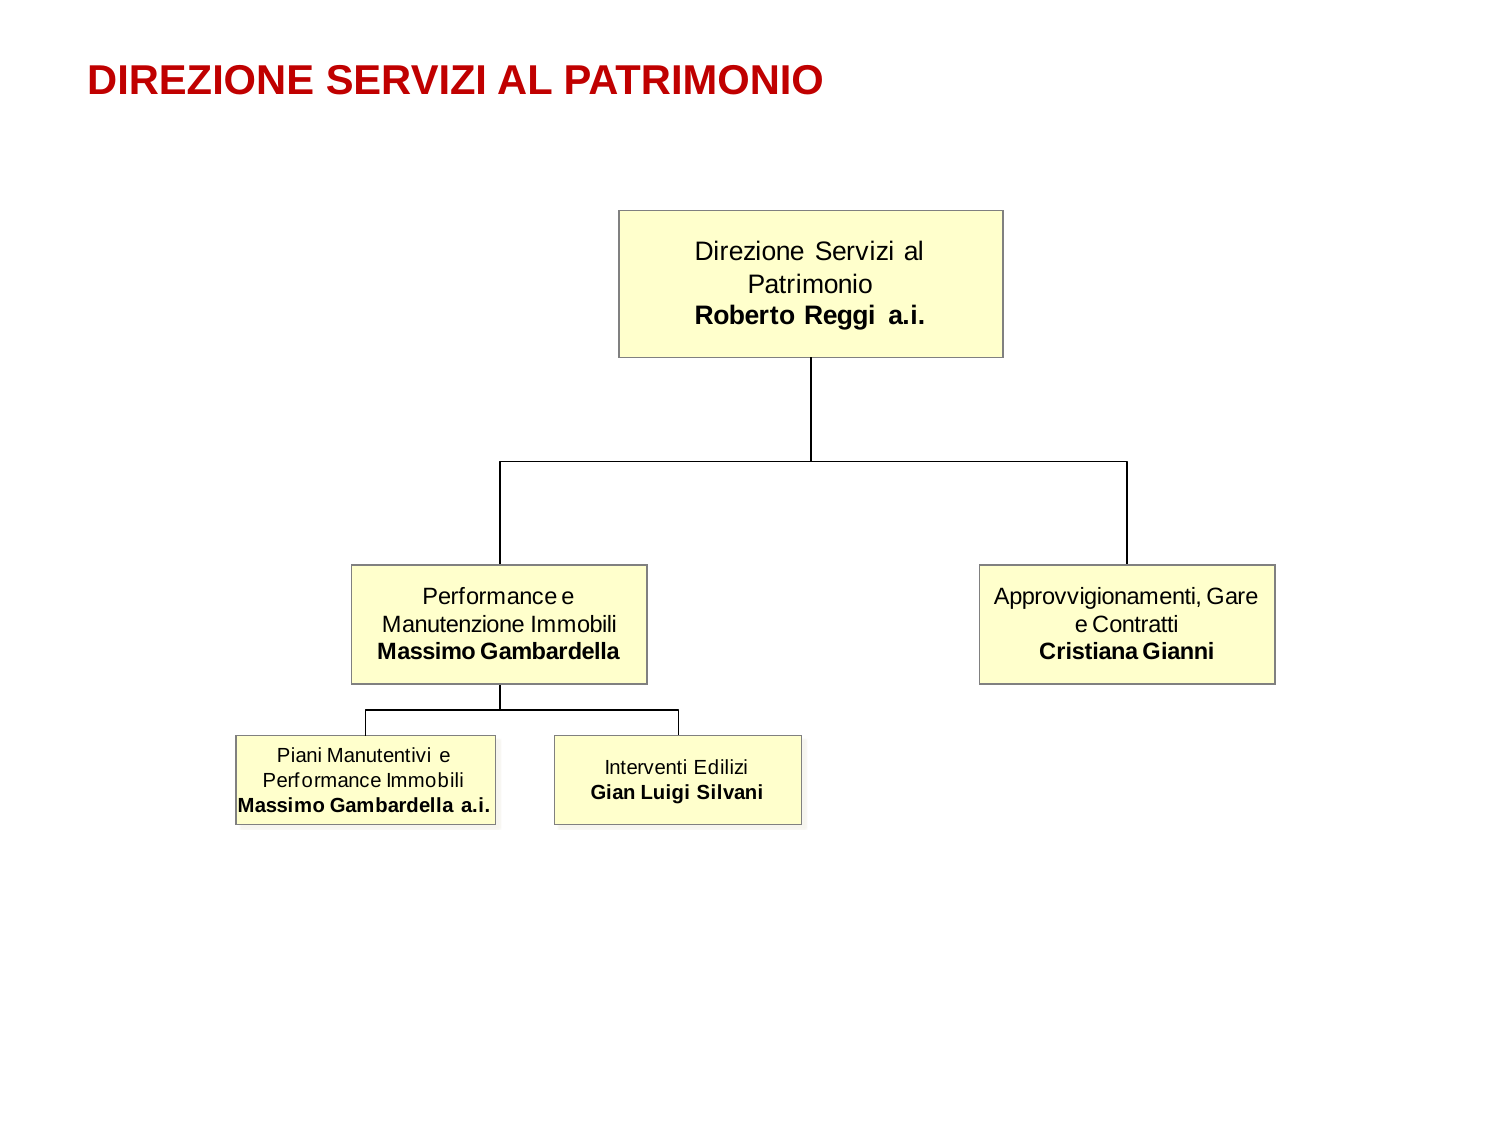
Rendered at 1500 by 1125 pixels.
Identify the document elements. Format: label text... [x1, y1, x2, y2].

title DIREZIONE SERVIZI AL PATRIMONIO [72, 45, 1462, 128]
picture [224, 208, 1276, 830]
